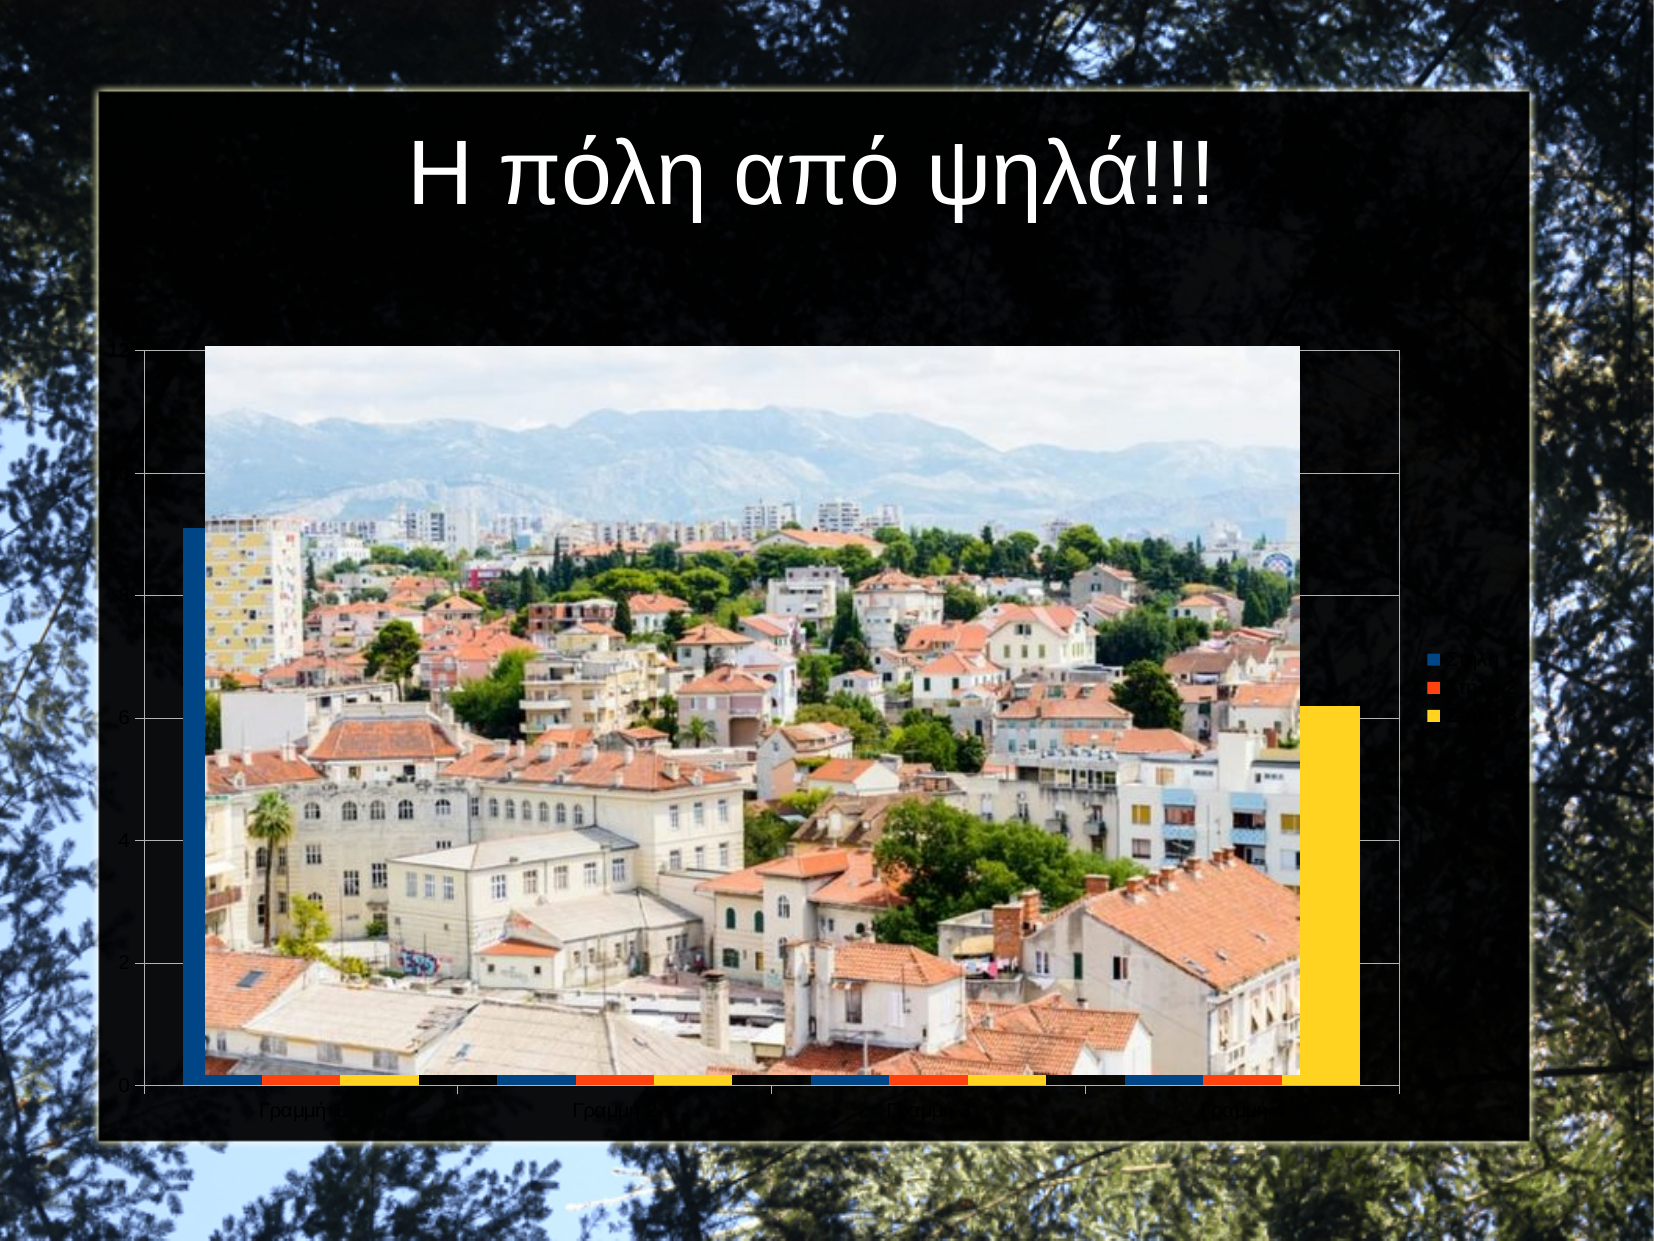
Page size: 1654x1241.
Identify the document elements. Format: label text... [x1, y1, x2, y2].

chart [88, 290, 1536, 1123]
title Η πόλη από ψηλά!!! [88, 88, 1536, 257]
picture [0, 0, 1654, 1241]
